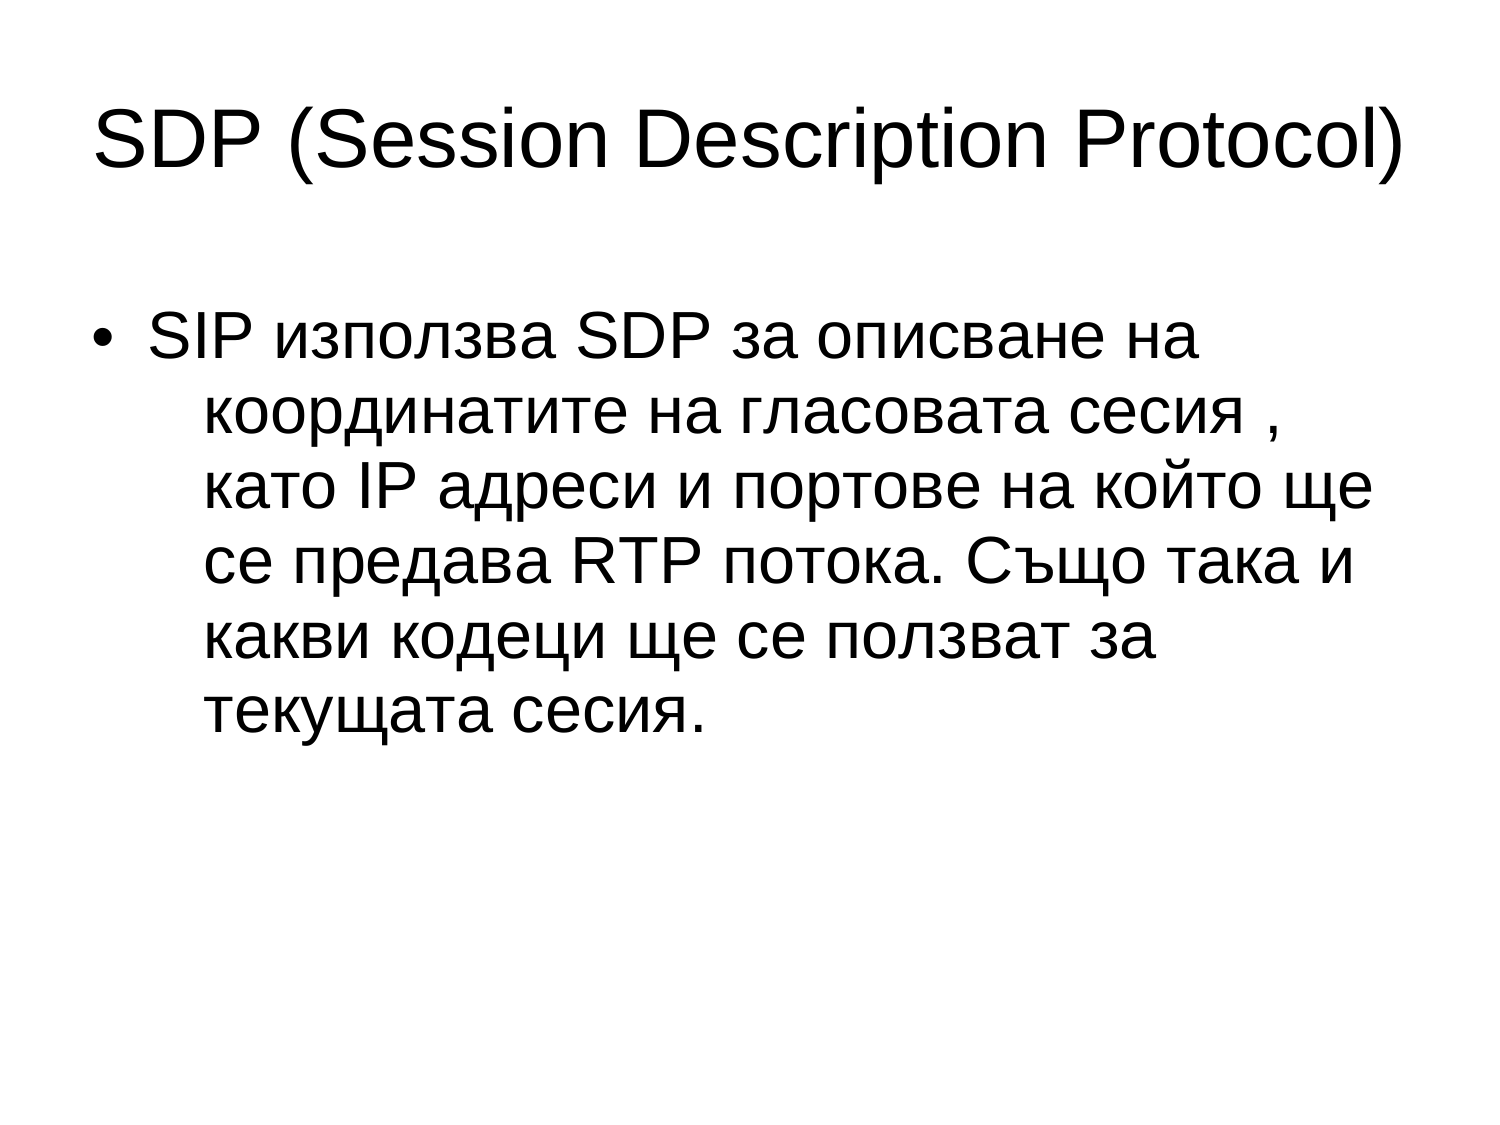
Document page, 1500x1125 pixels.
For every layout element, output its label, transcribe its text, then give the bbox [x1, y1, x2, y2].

title SDP (Session Description Protocol) [75, 45, 1426, 233]
list SIP използва SDP за описване на координатите на гласовата сесия , като IP адреси и портове на който ще се предава RTP потока. Също така и какви кодеци ще се ползват за текущата сесия. [76, 290, 1427, 1034]
